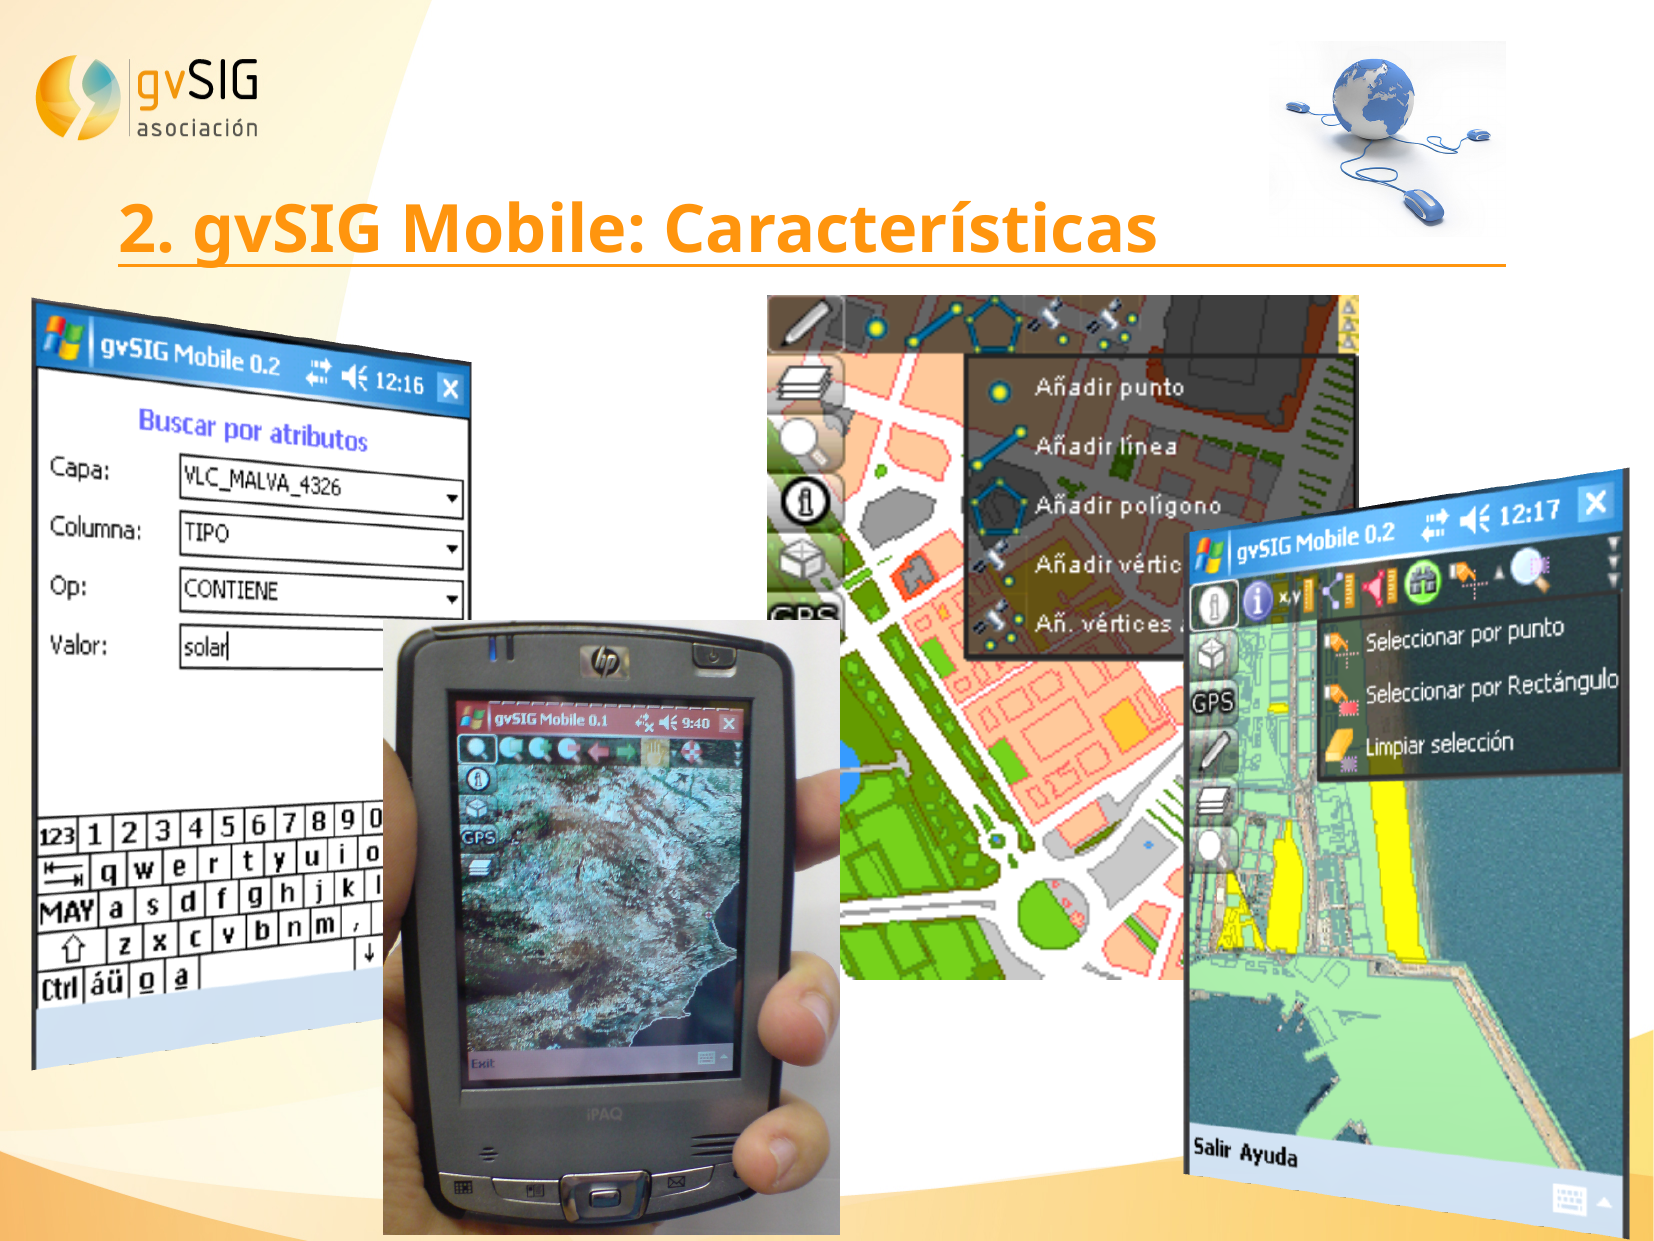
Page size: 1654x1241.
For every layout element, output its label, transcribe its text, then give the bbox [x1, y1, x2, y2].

picture [0, 0, 1654, 1241]
title 2. gvSIG Mobile: Características [118, 177, 1607, 276]
